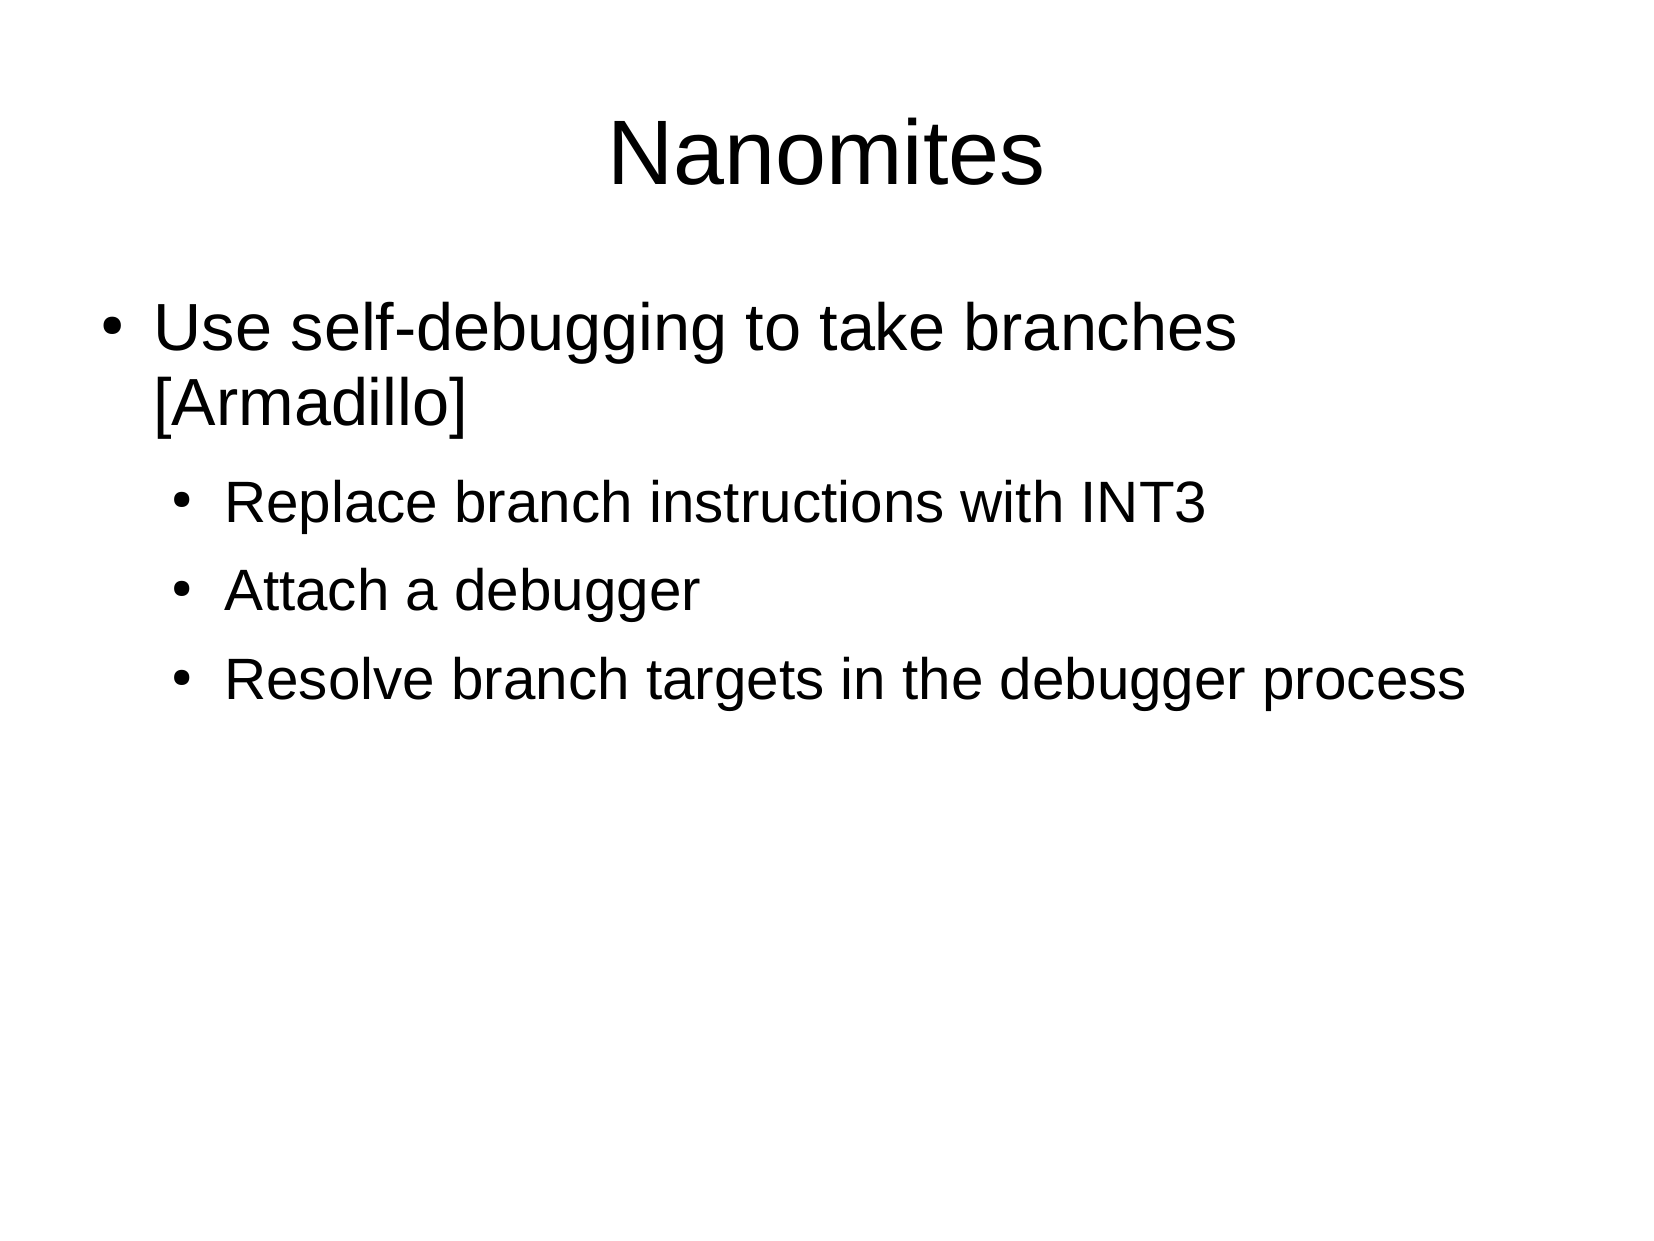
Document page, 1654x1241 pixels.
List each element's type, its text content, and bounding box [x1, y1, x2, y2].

title Nanomites [82, 49, 1571, 257]
list Use self-debugging to take branches [Armadillo] Replace branch instructions with INT3 Attach a debugger Resolve branch targets in the debugger process [82, 290, 1571, 1109]
